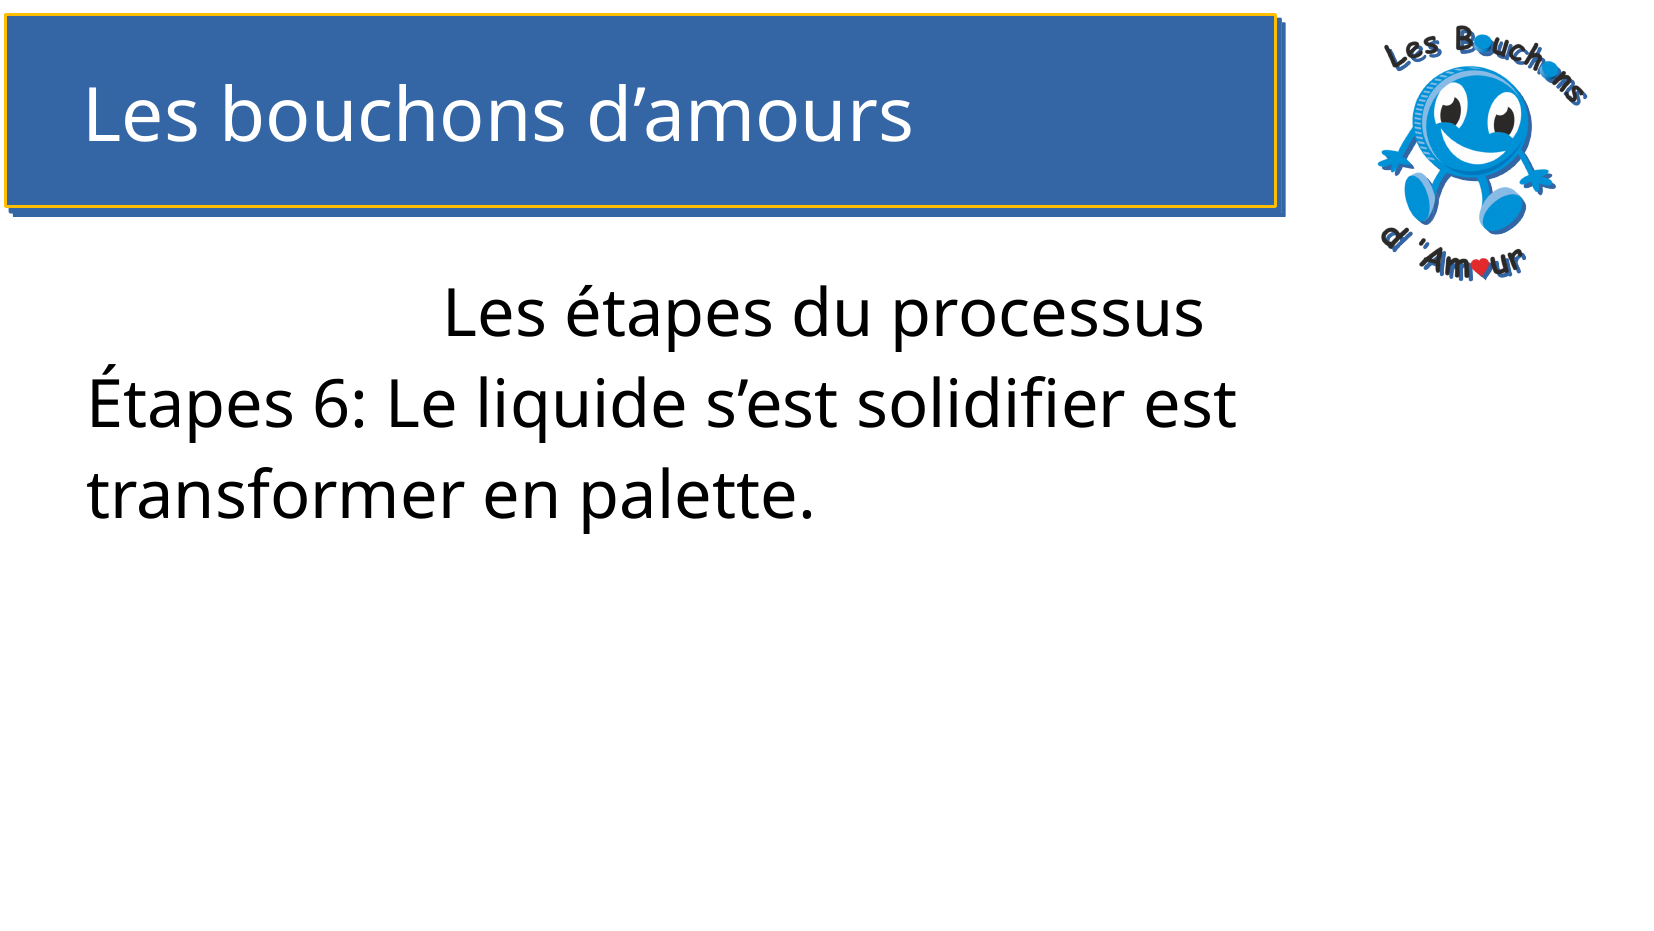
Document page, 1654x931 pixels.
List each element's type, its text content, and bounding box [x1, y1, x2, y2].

subtitle Les étapes du processus Étapes 6: Le liquide s’est solidifier est transformer en palette. [86, 265, 1563, 827]
title Les bouchons d’amours [82, 35, 1235, 189]
picture [1342, 9, 1595, 296]
